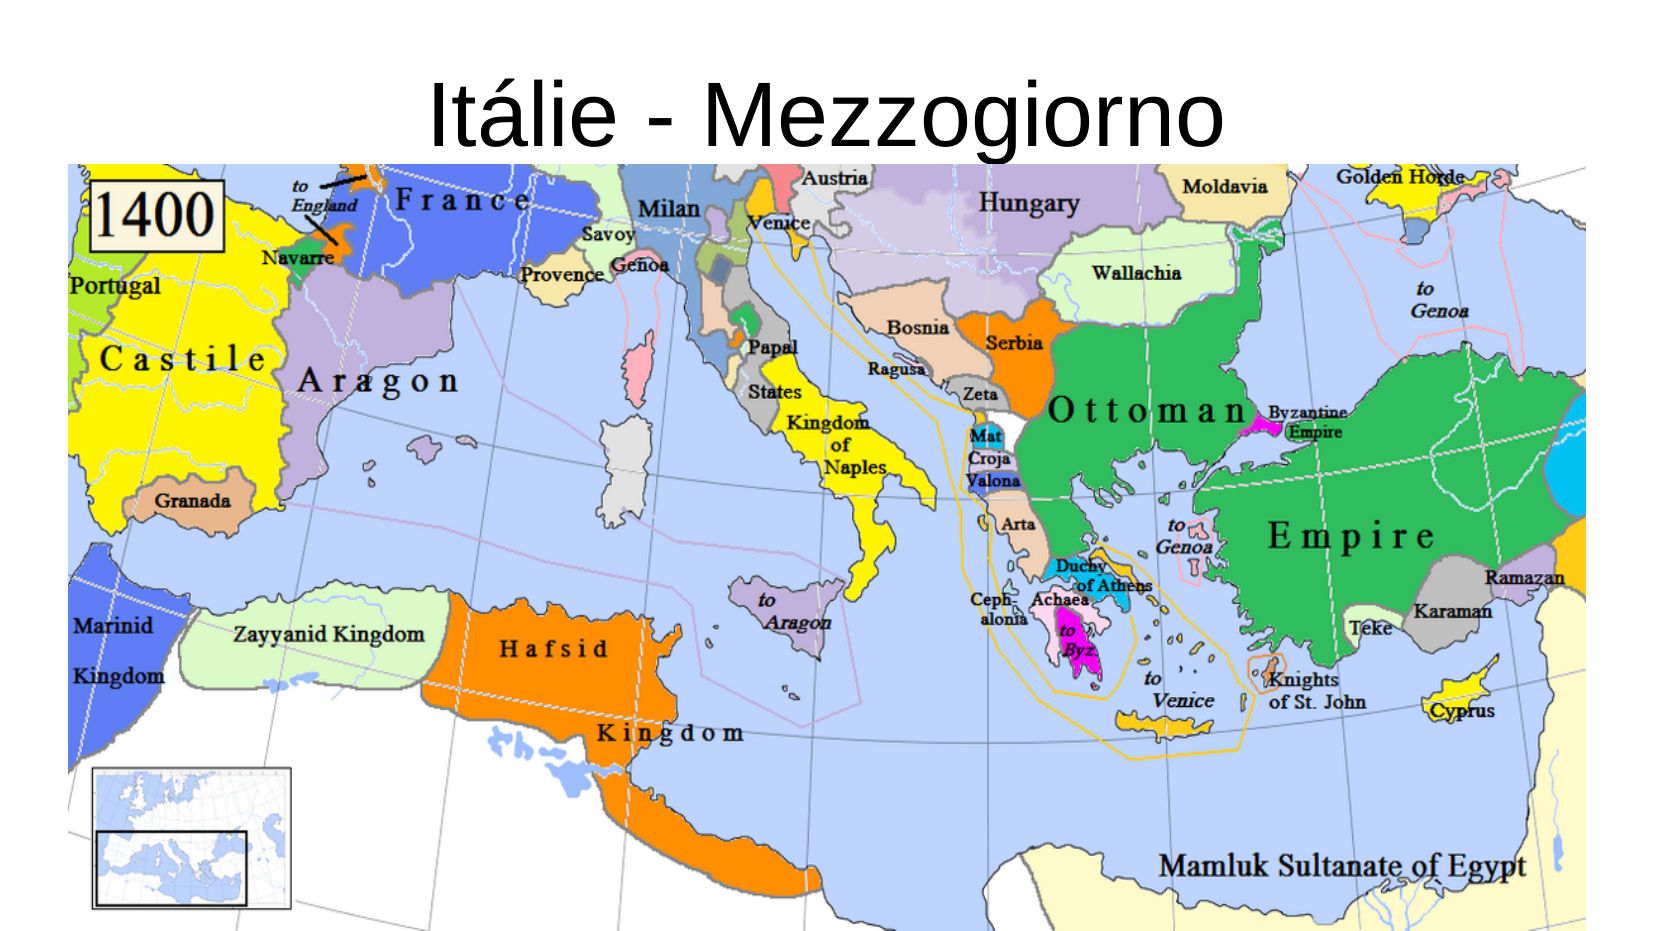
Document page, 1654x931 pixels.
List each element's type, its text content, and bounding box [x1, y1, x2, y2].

title Itálie - Mezzogiorno [82, 37, 1571, 164]
picture [68, 164, 1586, 931]
